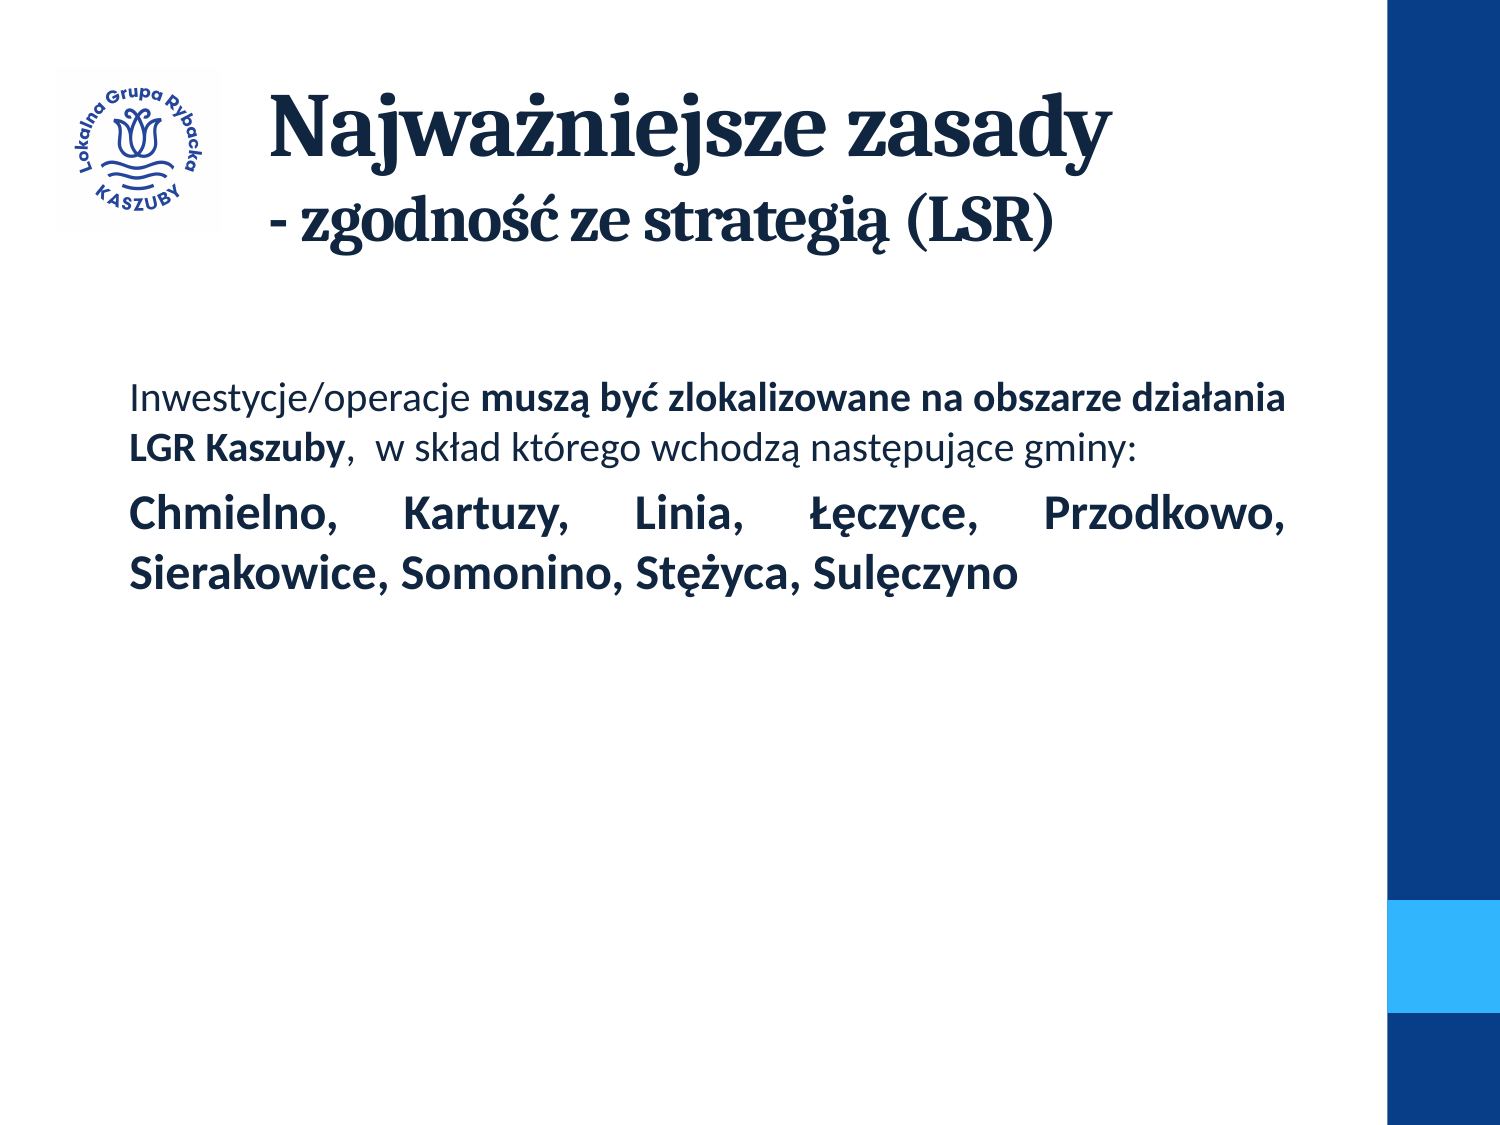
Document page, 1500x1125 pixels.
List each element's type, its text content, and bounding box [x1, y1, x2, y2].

list Inwestycje/operacje muszą być zlokalizowane na obszarze działania LGR Kaszuby, w skład którego wchodzą następujące gminy: Chmielno, Kartuzy, Linia, Łęczyce, Przodkowo, Sierakowice, Somonino, Stężyca, Sulęczyno [76, 361, 1302, 941]
title Najważniejsze zasady - zgodność ze strategią (LSR) [253, 30, 1326, 289]
picture [55, 66, 221, 232]
